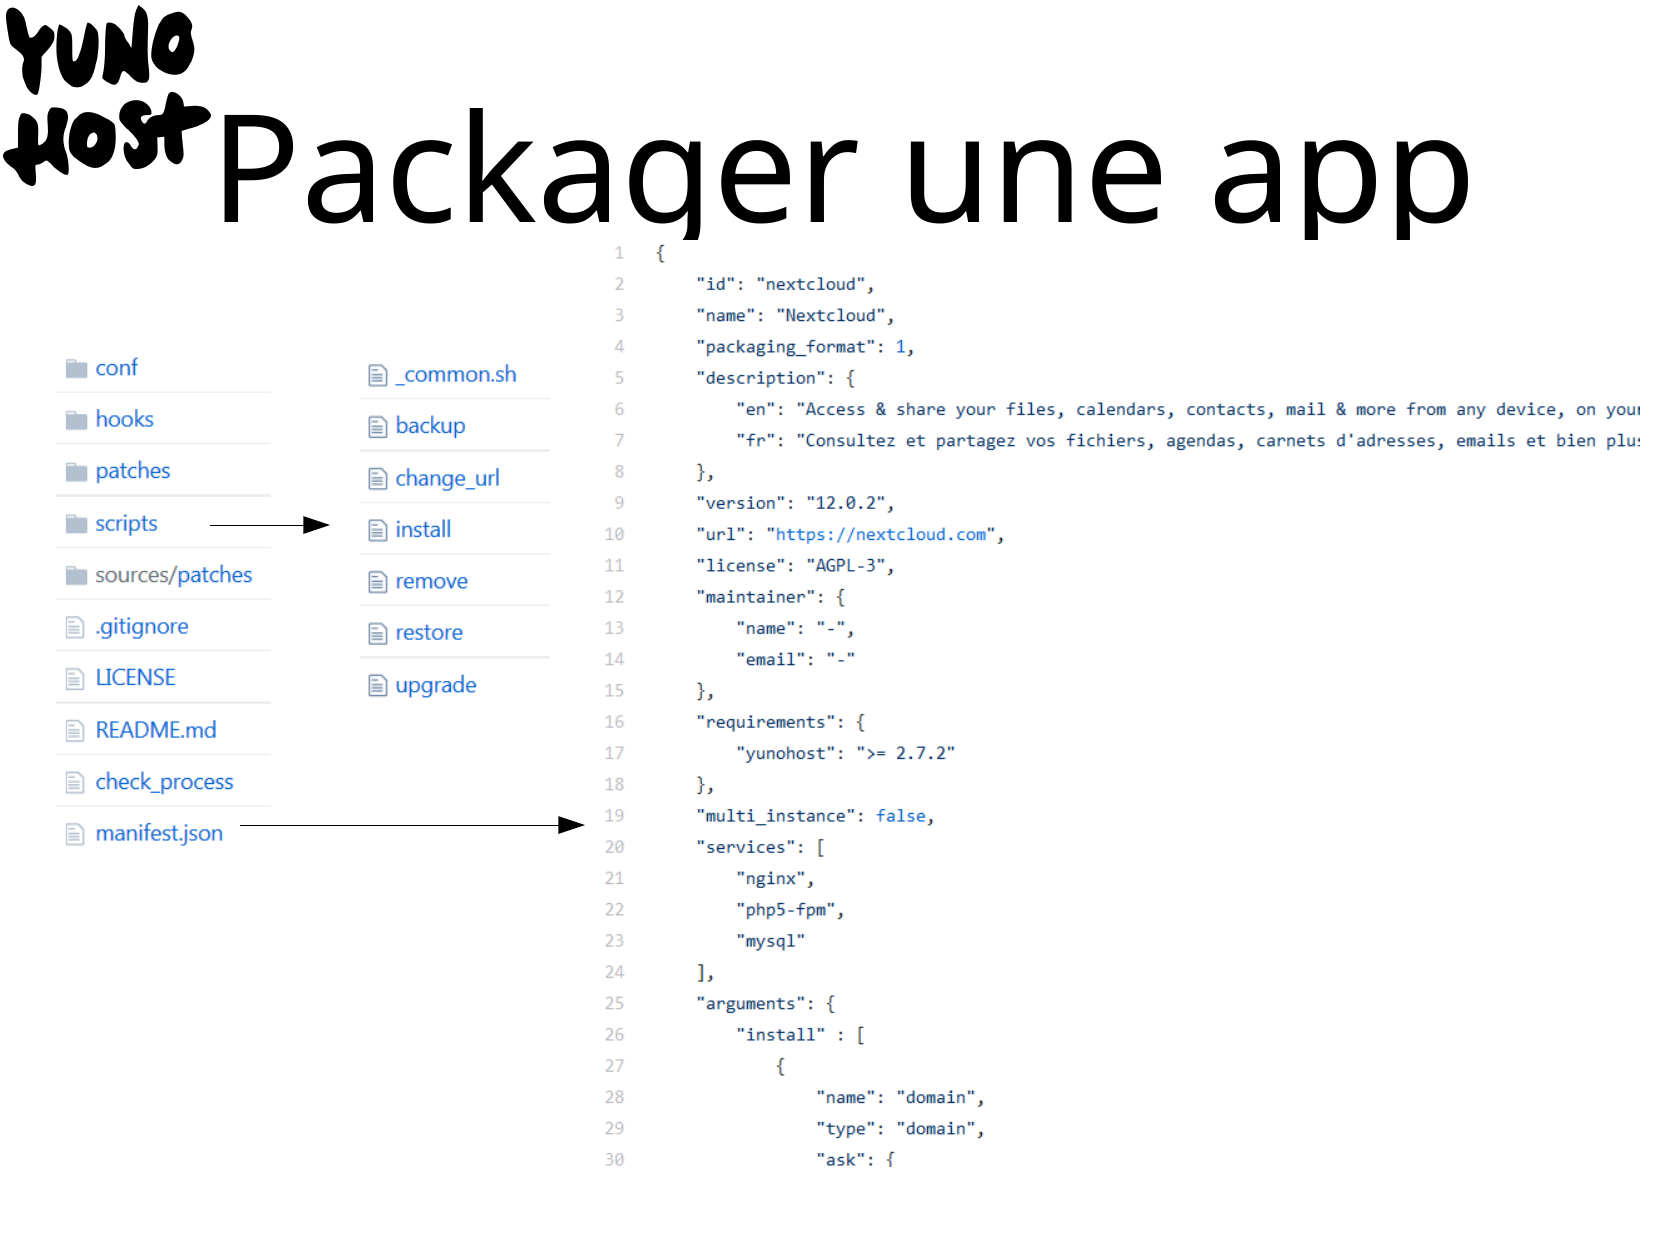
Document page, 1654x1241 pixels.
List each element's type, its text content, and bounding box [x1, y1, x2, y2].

picture [360, 353, 550, 706]
picture [3, 5, 211, 186]
picture [56, 344, 271, 852]
picture [602, 240, 1640, 1167]
title Packager une app [82, 61, 1606, 269]
